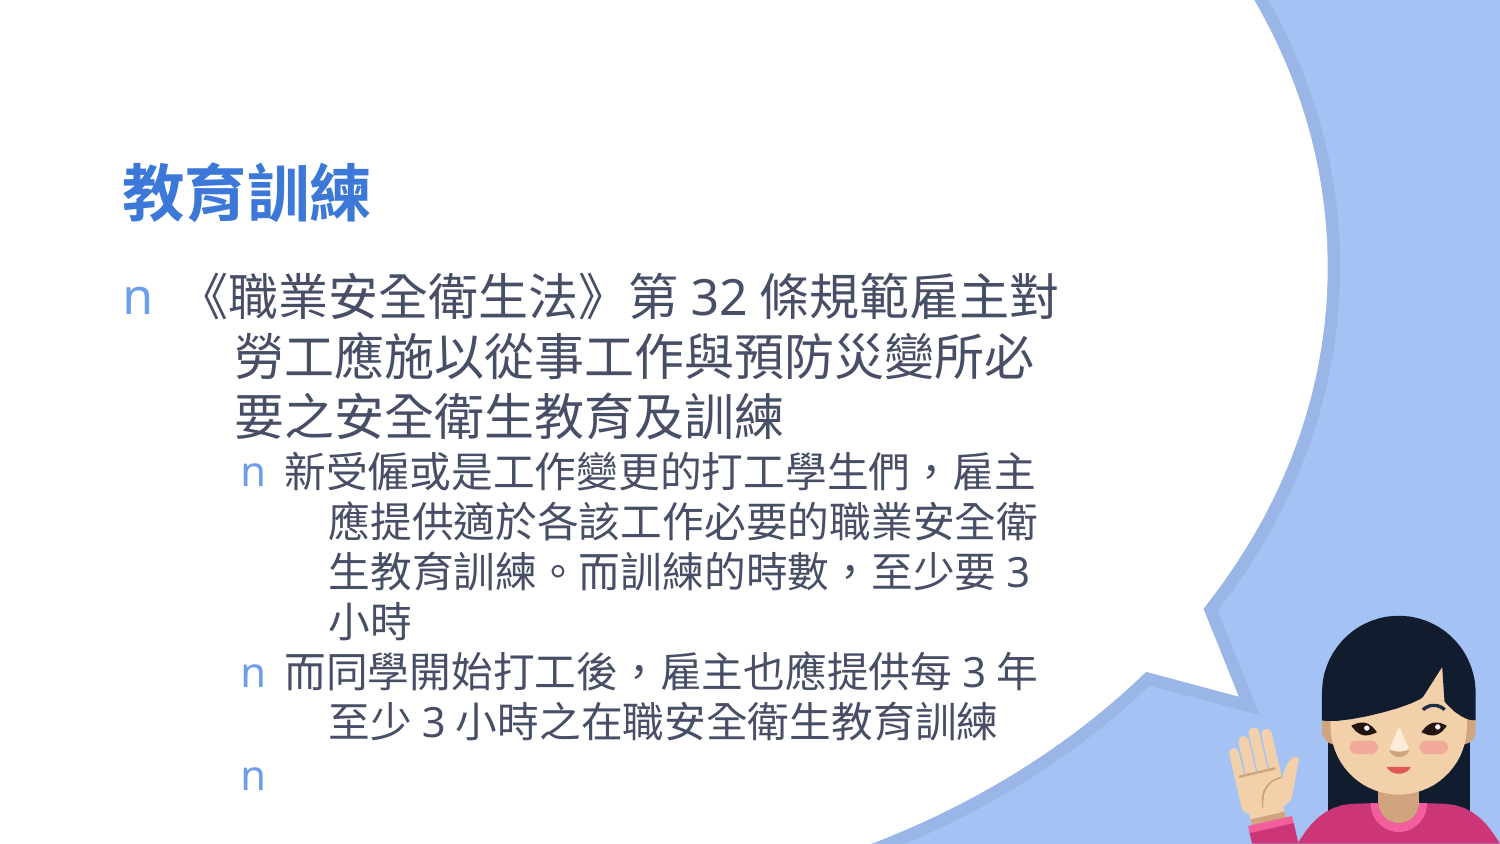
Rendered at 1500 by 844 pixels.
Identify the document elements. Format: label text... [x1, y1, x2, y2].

list 《職業安全衛生法》第32條規範雇主對勞工應施以從事工作與預防災變所必要之安全衛生教育及訓練 新受僱或是工作變更的打工學生們，雇主應提供適於各該工作必要的職業安全衛生教育訓練。而訓練的時數，至少要3小時 而同學開始打工後，雇主也應提供每3年至少3小時之在職安全衛生教育訓練 [107, 250, 1087, 782]
text_box [1229, 615, 1500, 844]
title 教育訓練 [107, 121, 1087, 244]
